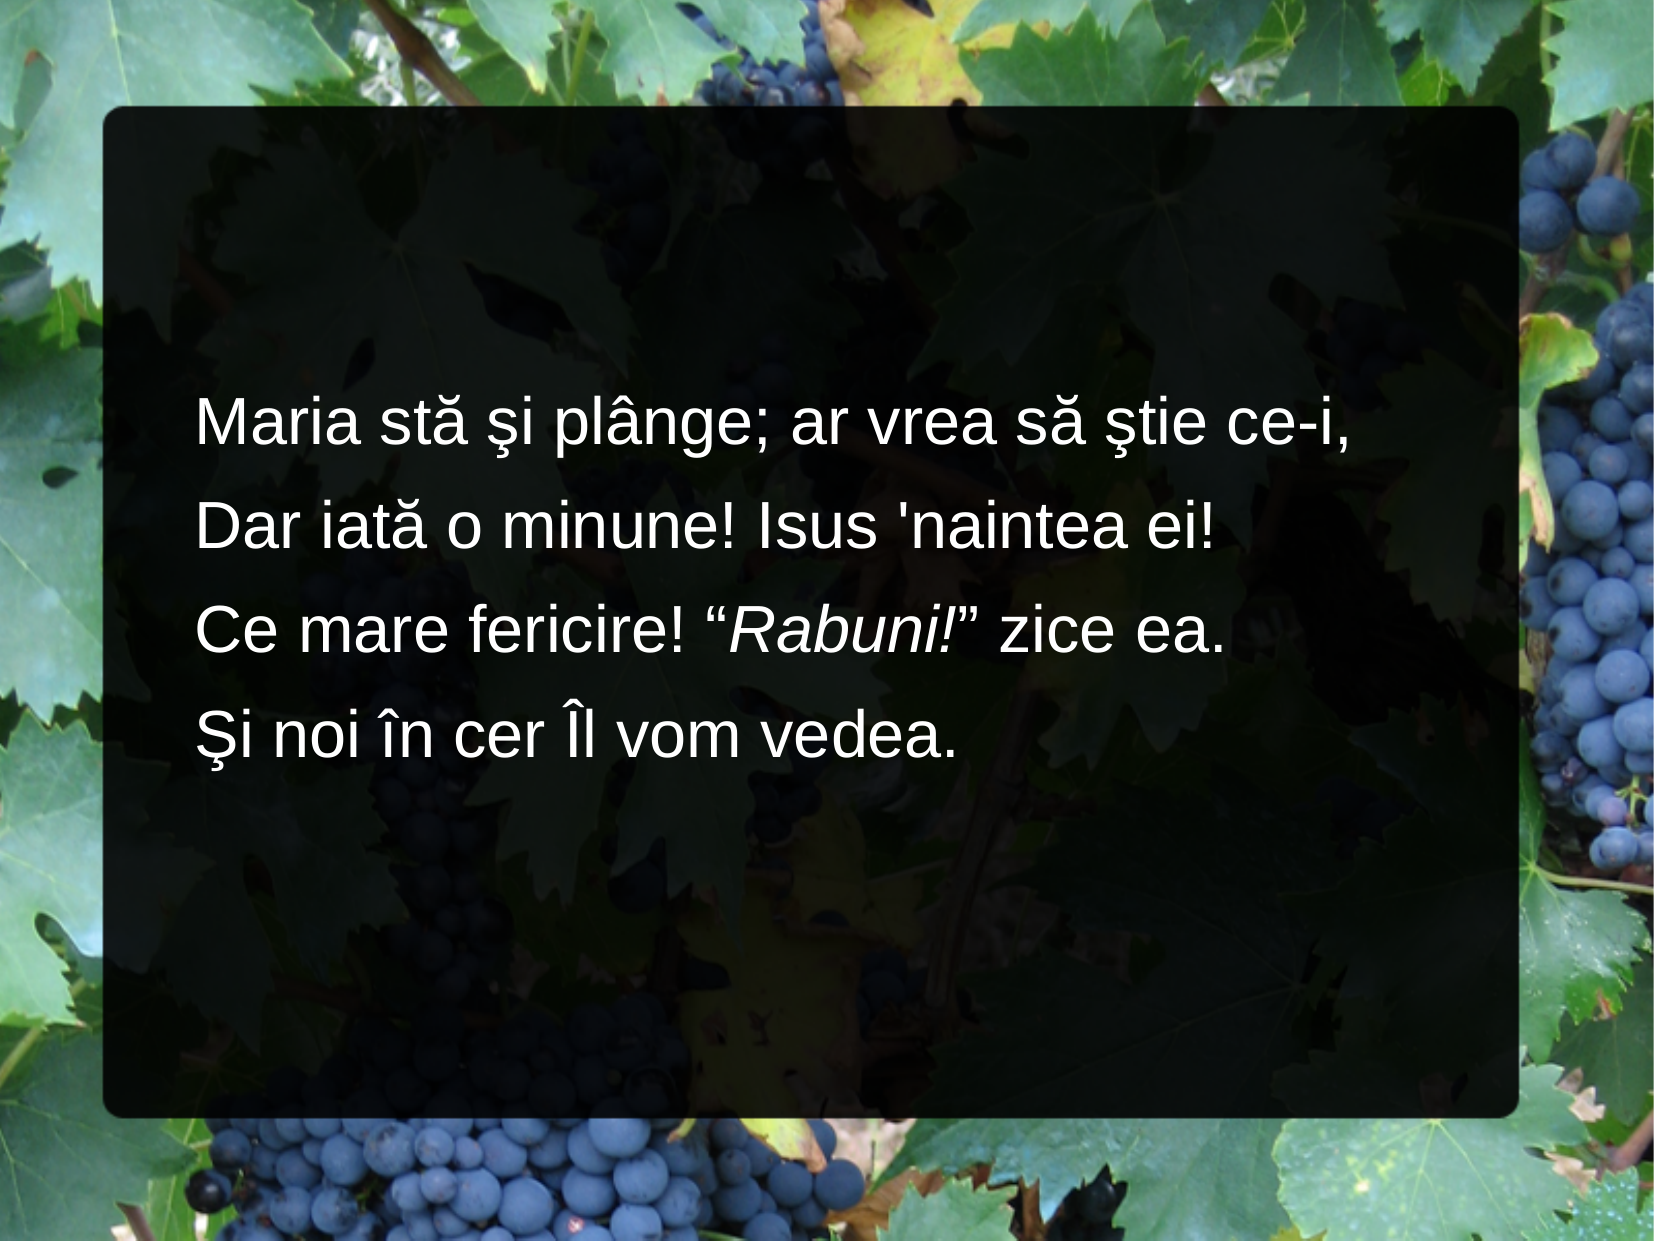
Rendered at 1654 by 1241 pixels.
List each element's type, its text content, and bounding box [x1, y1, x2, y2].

picture [0, 0, 1654, 1241]
list Maria stă şi plânge; ar vrea să ştie ce-i, Dar iată o minune! Isus 'naintea ei! Ce mare fericire! “Rabuni!” zice ea. Şi noi în cer Îl vom vedea. [177, 383, 1477, 827]
